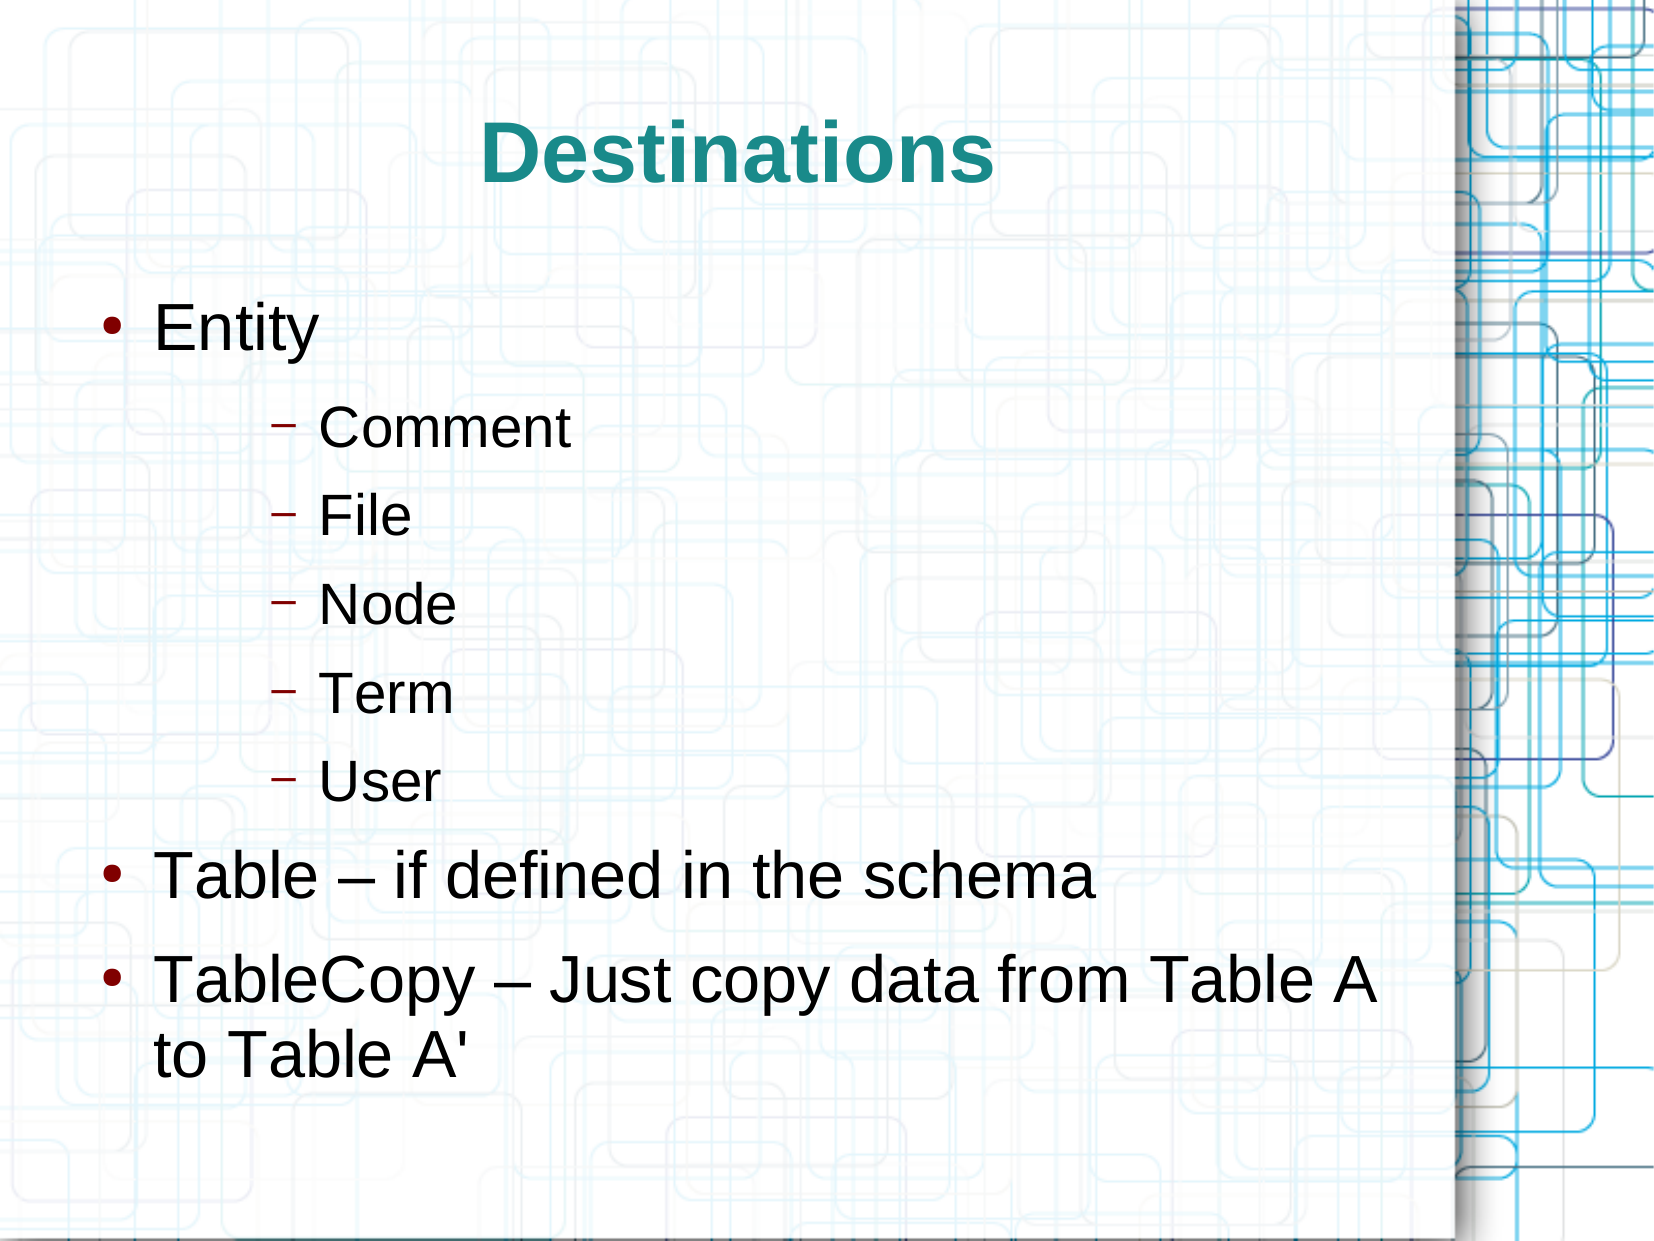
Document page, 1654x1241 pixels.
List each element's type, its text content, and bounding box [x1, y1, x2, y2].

picture [0, 0, 1654, 1241]
title Destinations [59, 49, 1418, 257]
list Entity Comment File Node Term User Table – if defined in the schema TableCopy – Just copy data from Table A to Table A' [82, 290, 1418, 1109]
